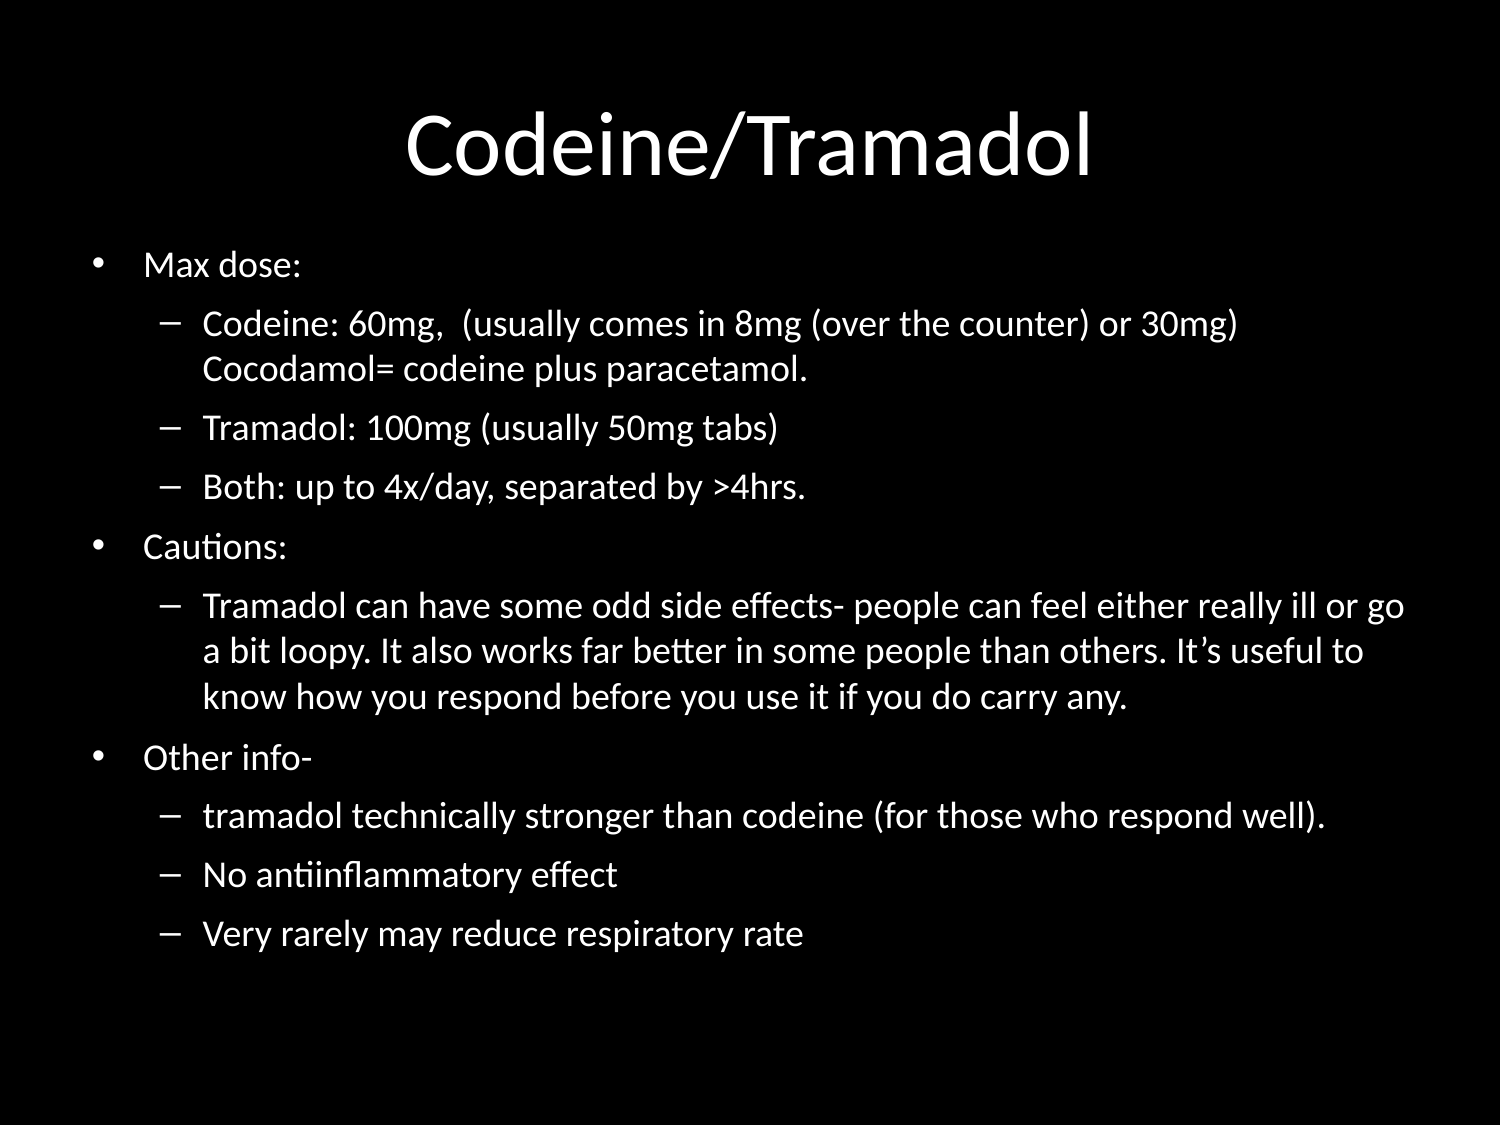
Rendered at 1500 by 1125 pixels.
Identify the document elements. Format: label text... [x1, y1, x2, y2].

list Max dose: Codeine: 60mg, (usually comes in 8mg (over the counter) or 30mg) Cocodamol= codeine plus paracetamol. Tramadol: 100mg (usually 50mg tabs) Both: up to 4x/day, separated by >4hrs. Cautions: Tramadol can have some odd side effects- people can feel either really ill or go a bit loopy. It also works far better in some people than others. It’s useful to know how you respond before you use it if you do carry any. Other info- tramadol technically stronger than codeine (for those who respond well). No antiinflammatory effect Very rarely may reduce respiratory rate [76, 231, 1427, 975]
title Codeine/Tramadol [75, 45, 1425, 233]
